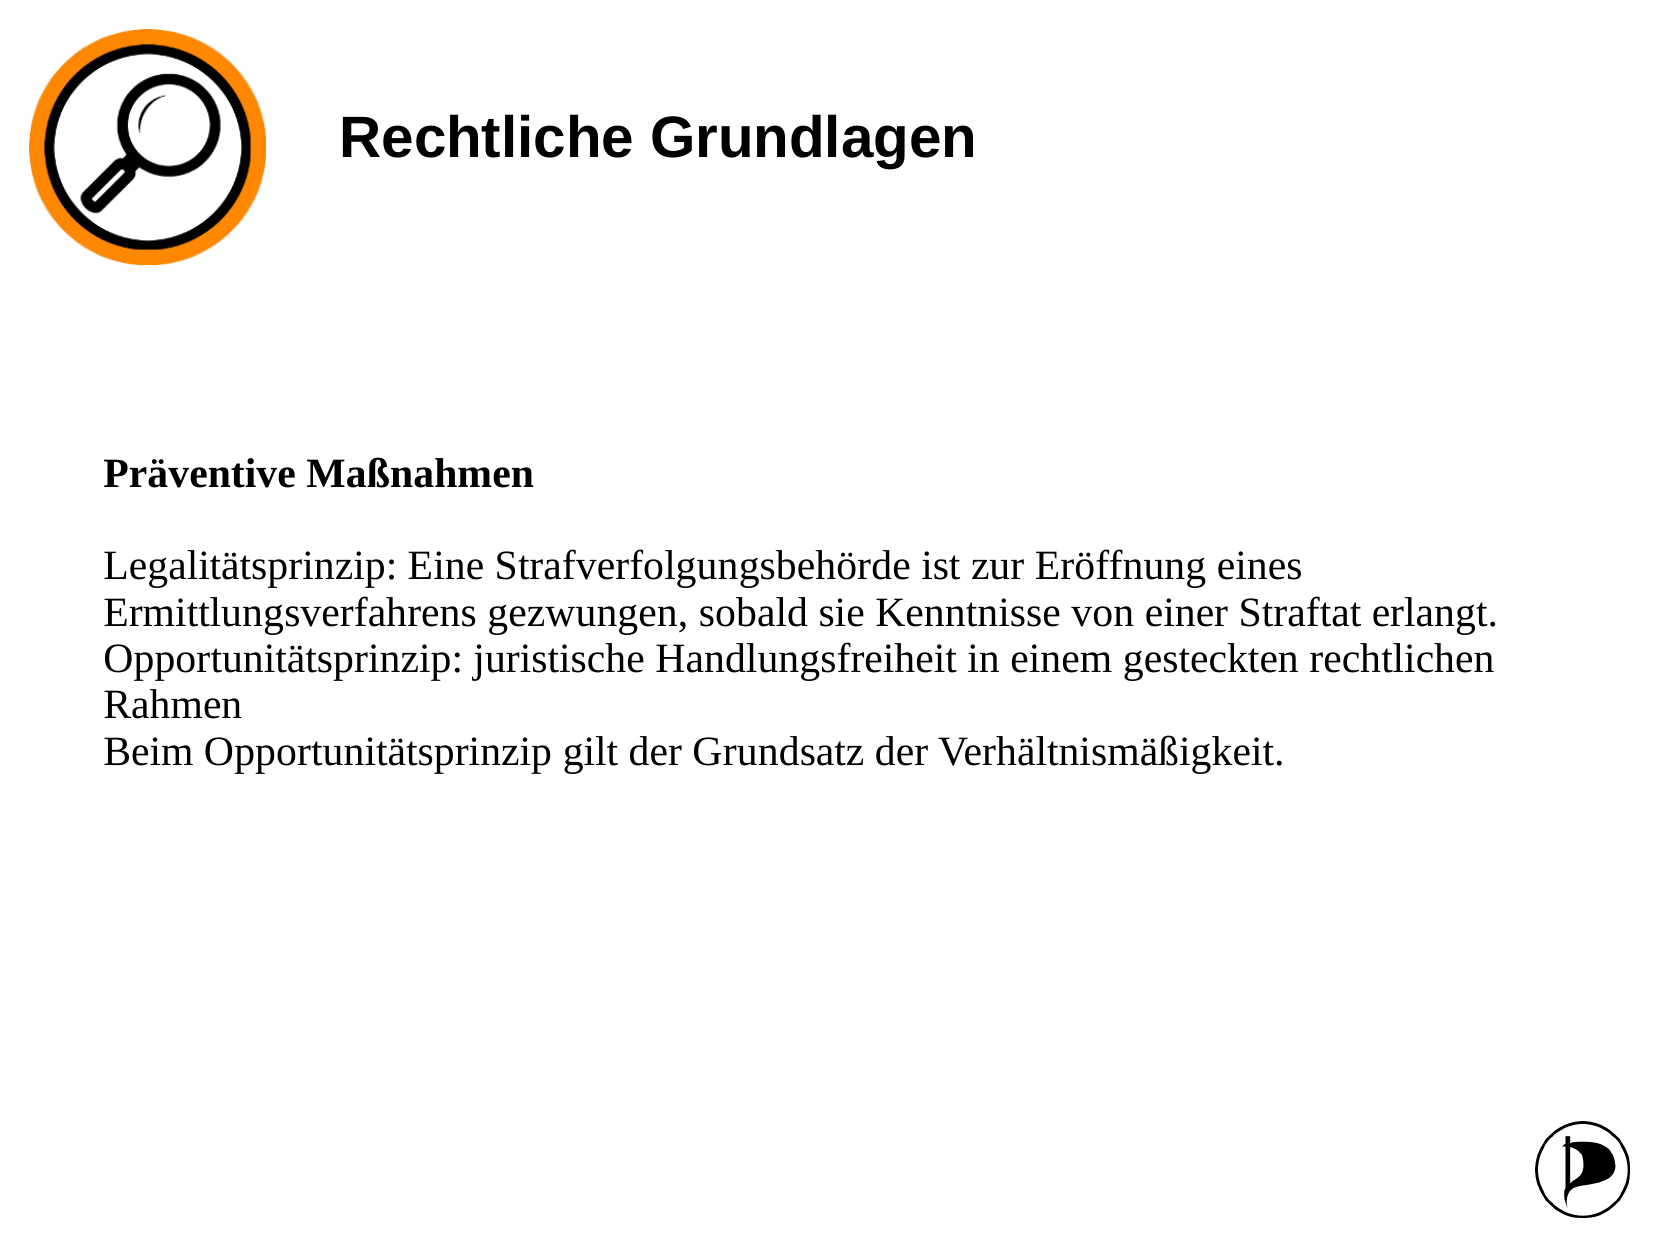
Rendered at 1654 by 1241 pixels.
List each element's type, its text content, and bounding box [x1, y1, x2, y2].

picture [1535, 1121, 1630, 1218]
text_box Präventive Maßnahmen Legalitätsprinzip: Eine Strafverfolgungsbehörde ist zur Eröffnung eines Ermittlungsverfahrens gezwungen, sobald sie Kenntnisse von einer Straftat erlangt. Opportunitätsprinzip: juristische Handlungsfreiheit in einem gesteckten rechtlichen Rahmen Beim Opportunitätsprinzip gilt der Grundsatz der Verhältnismäßigkeit. [88, 442, 1625, 782]
picture [29, 29, 266, 265]
text_box Rechtliche Grundlagen [324, 97, 1654, 178]
